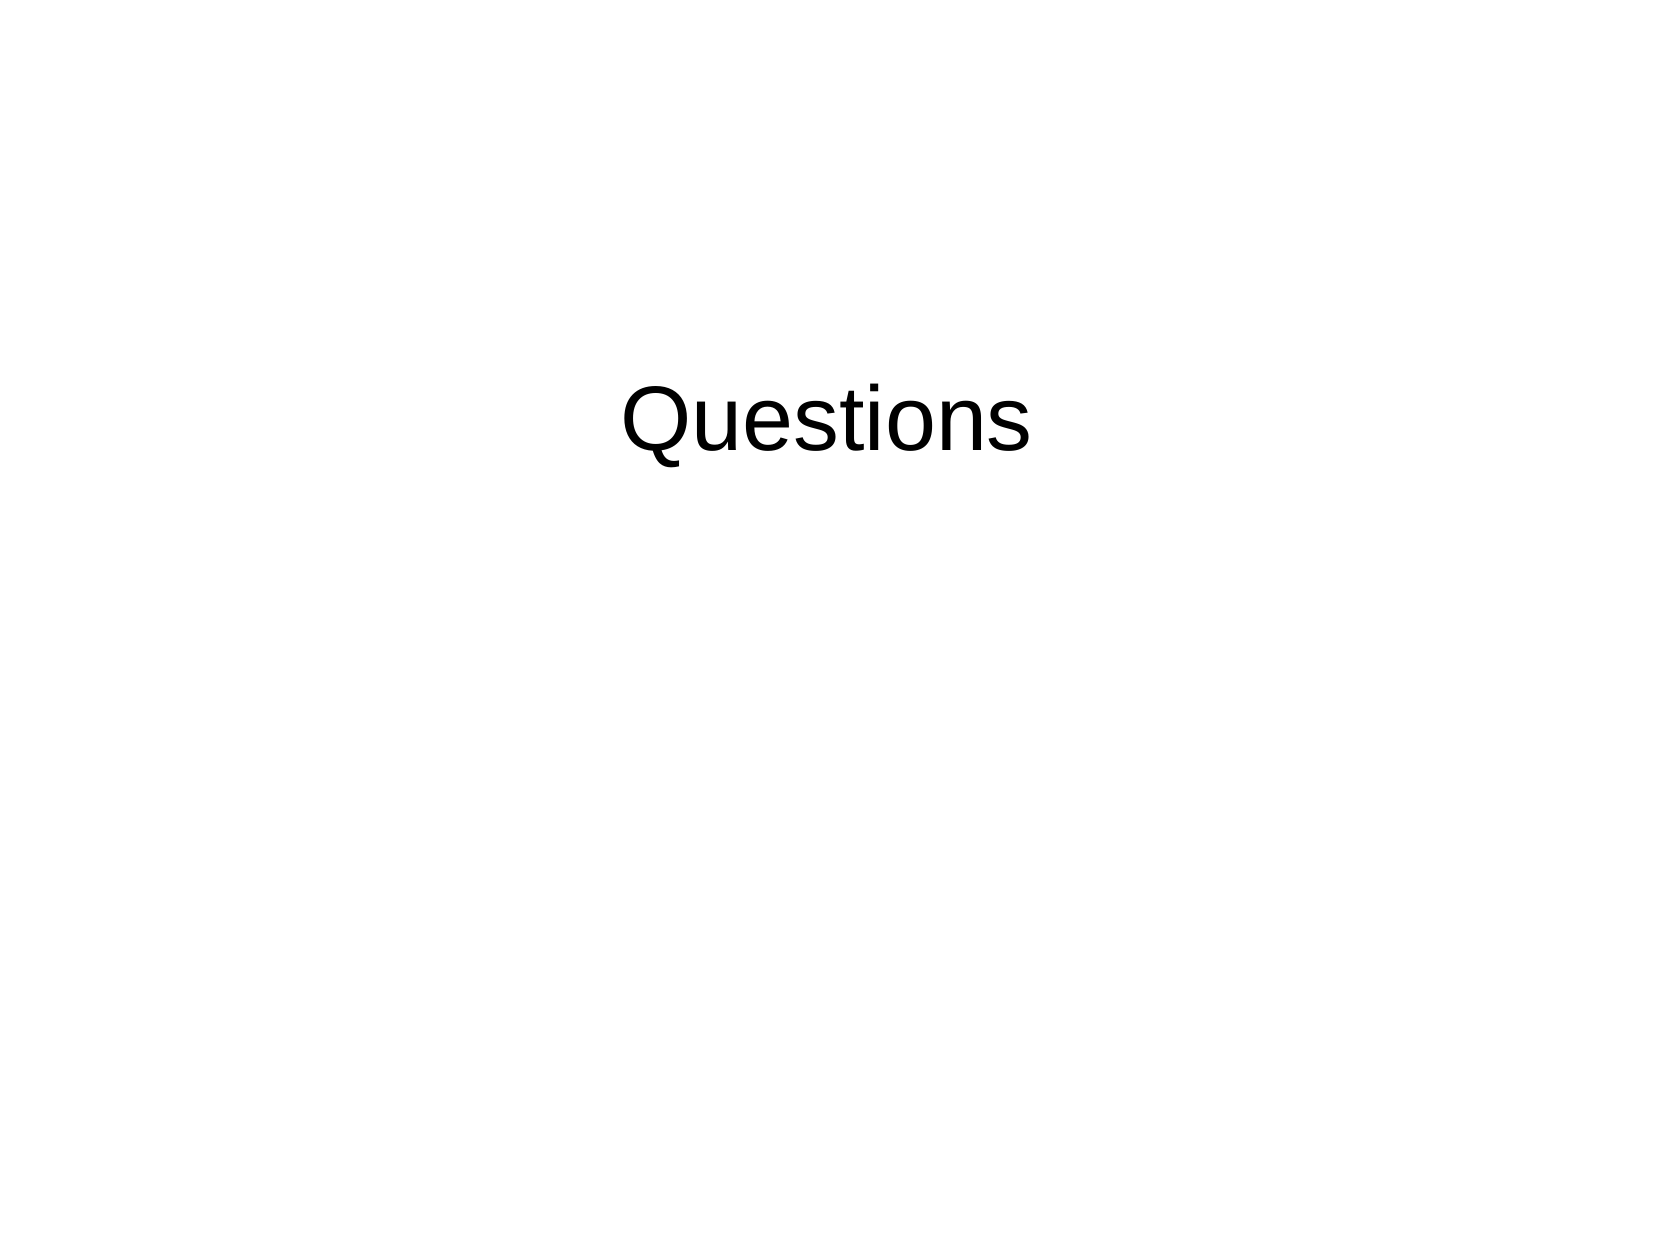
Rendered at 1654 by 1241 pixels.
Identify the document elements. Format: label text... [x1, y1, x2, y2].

title Questions [82, 315, 1571, 523]
